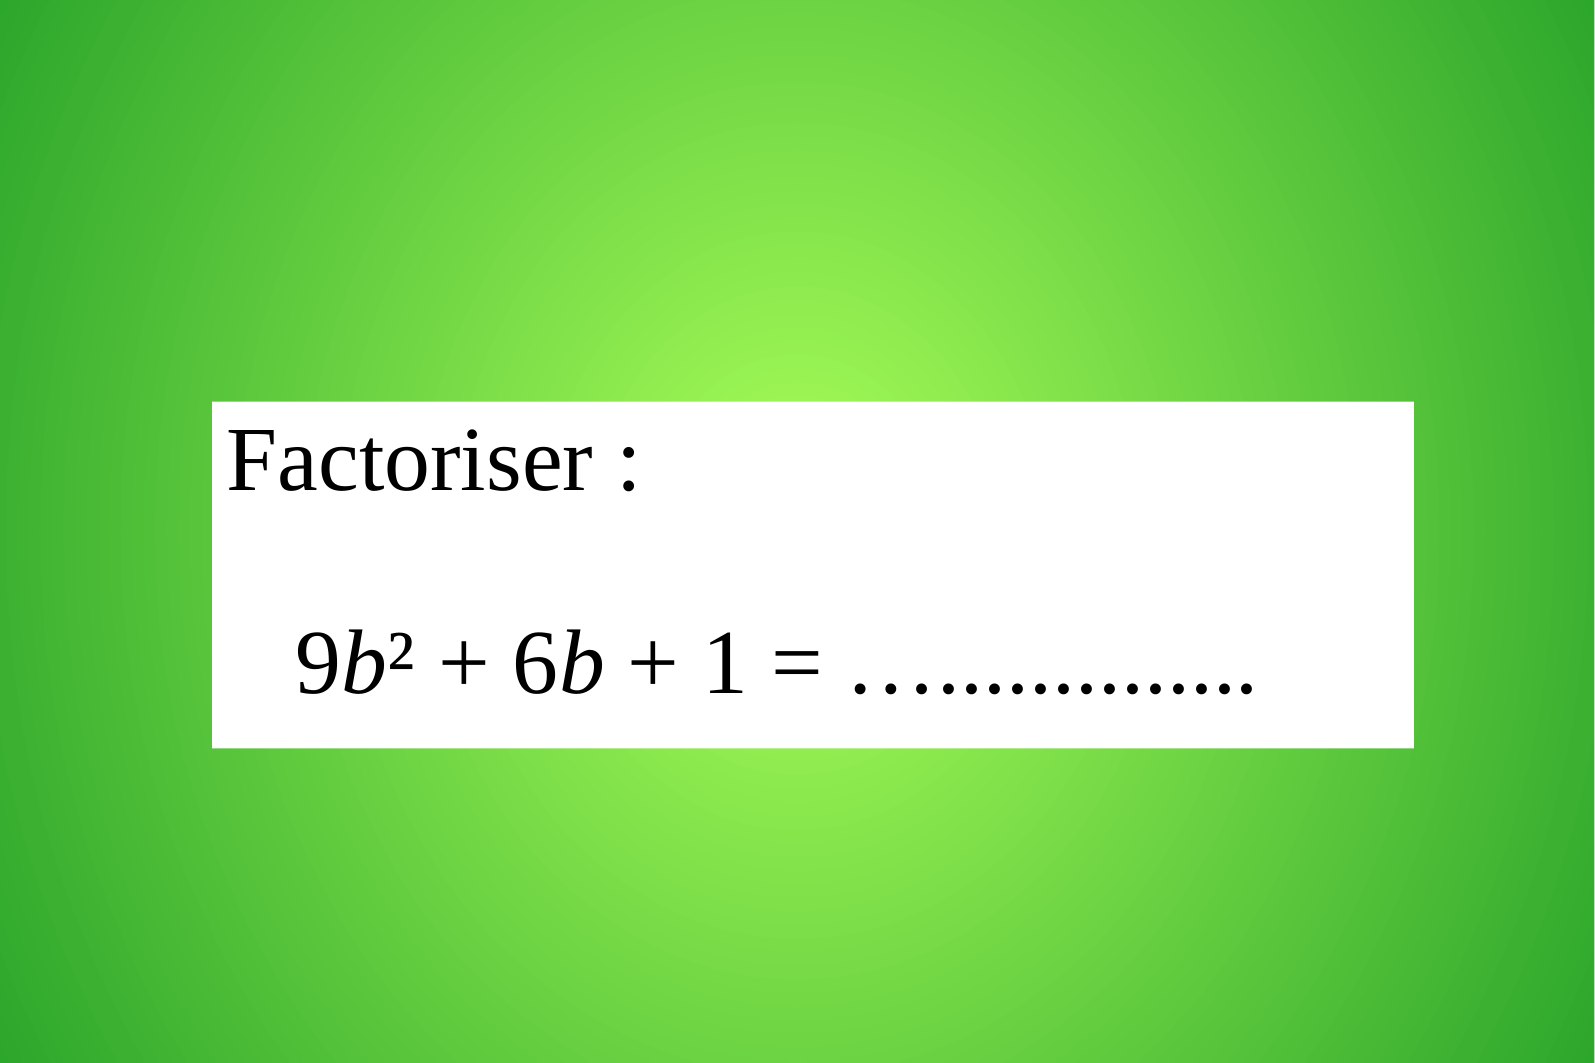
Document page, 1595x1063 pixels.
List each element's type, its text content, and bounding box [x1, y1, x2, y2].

picture [0, 0, 1595, 1063]
text_box Factoriser : 9b² + 6b + 1 = ….............. [212, 401, 1414, 749]
